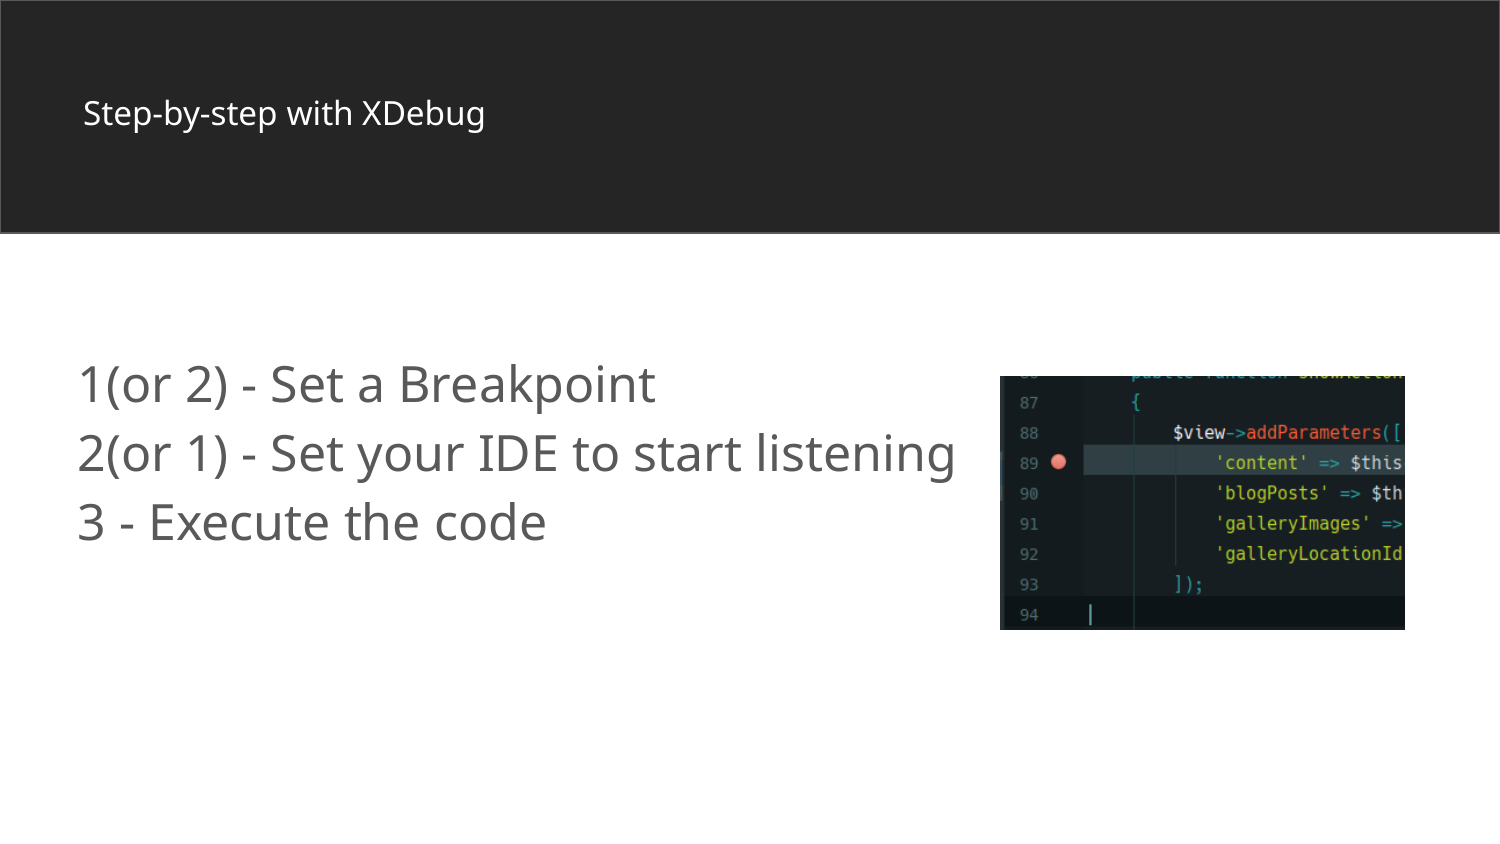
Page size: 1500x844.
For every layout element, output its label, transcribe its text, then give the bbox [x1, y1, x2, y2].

text_box [0, 0, 1500, 234]
title Step-by-step with XDebug [68, 56, 1307, 185]
picture [1000, 376, 1405, 630]
list 1(or 2) - Set a Breakpoint 2(or 1) - Set your IDE to start listening 3 - Execute the code [62, 328, 1025, 646]
